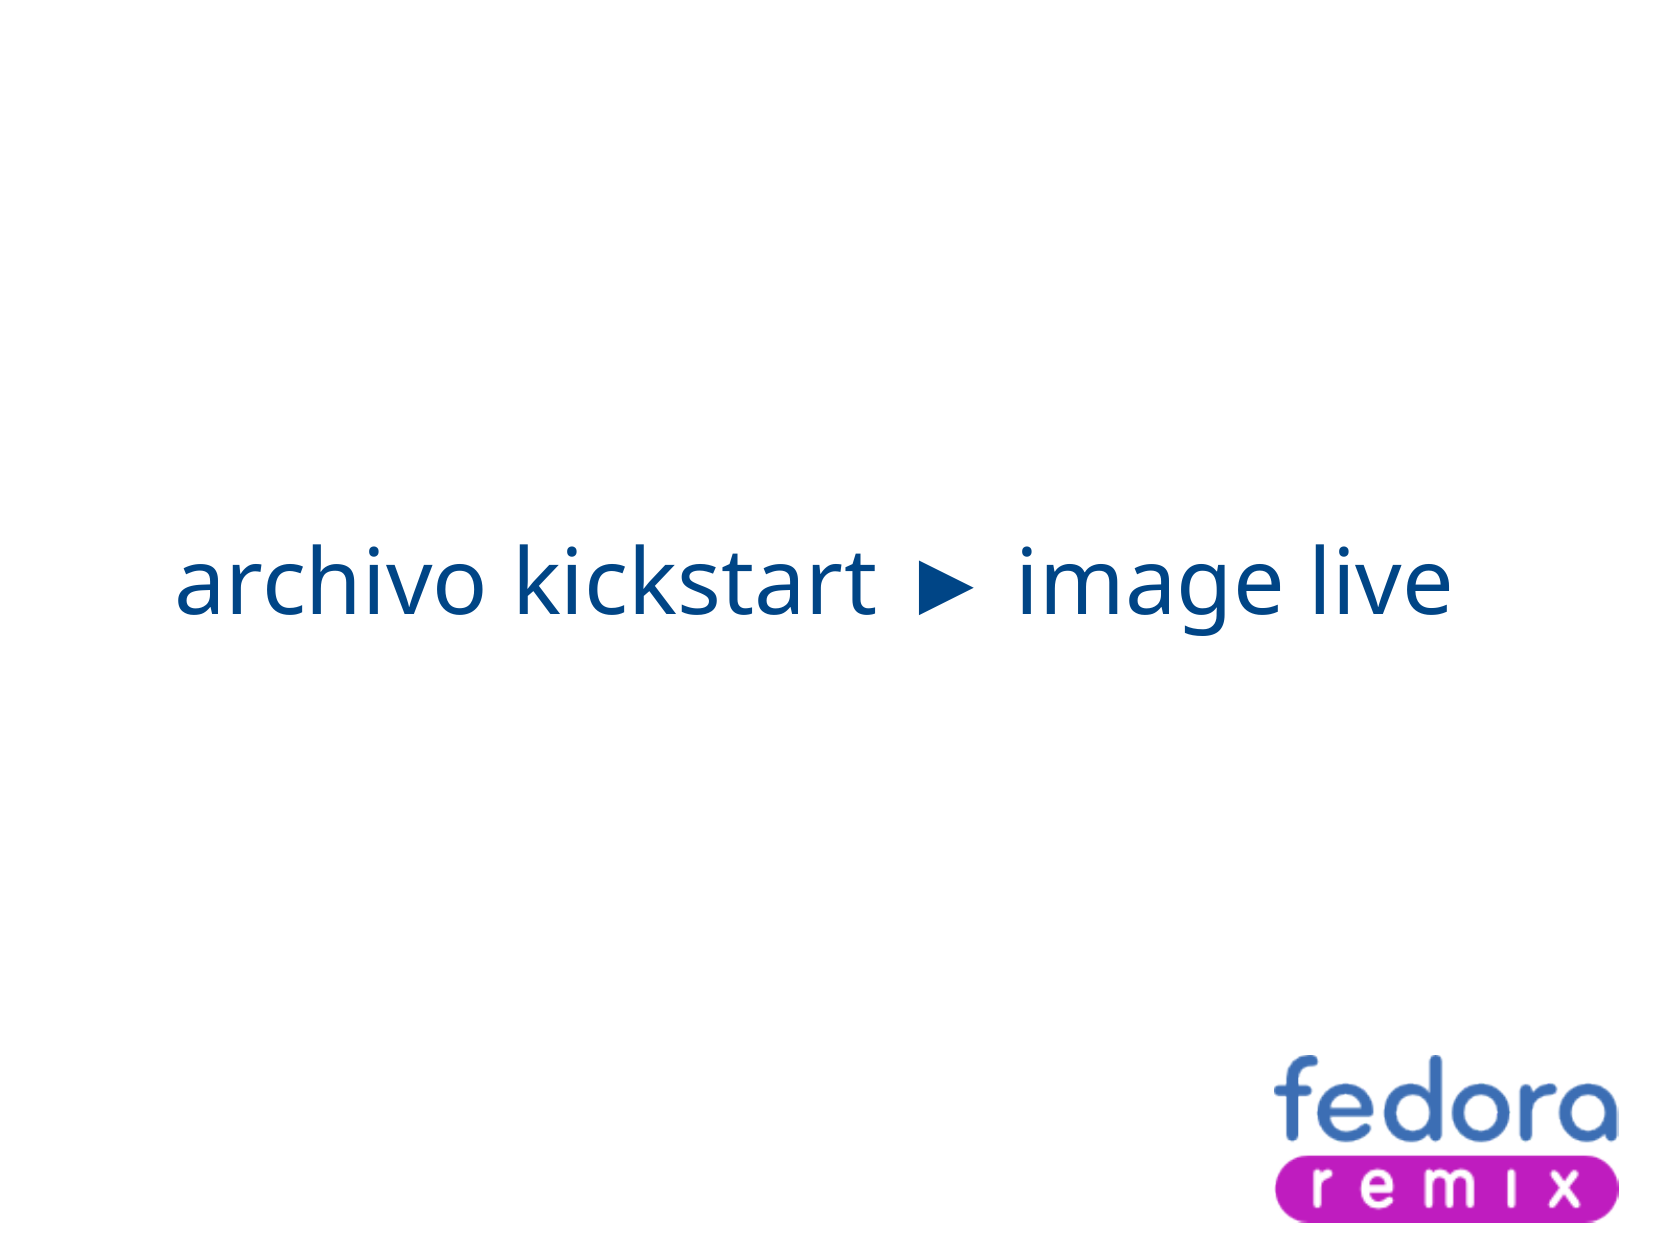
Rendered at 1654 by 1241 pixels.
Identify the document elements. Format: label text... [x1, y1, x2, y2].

picture [1274, 1055, 1619, 1223]
title archivo kickstart ► image live [82, 56, 1571, 1102]
